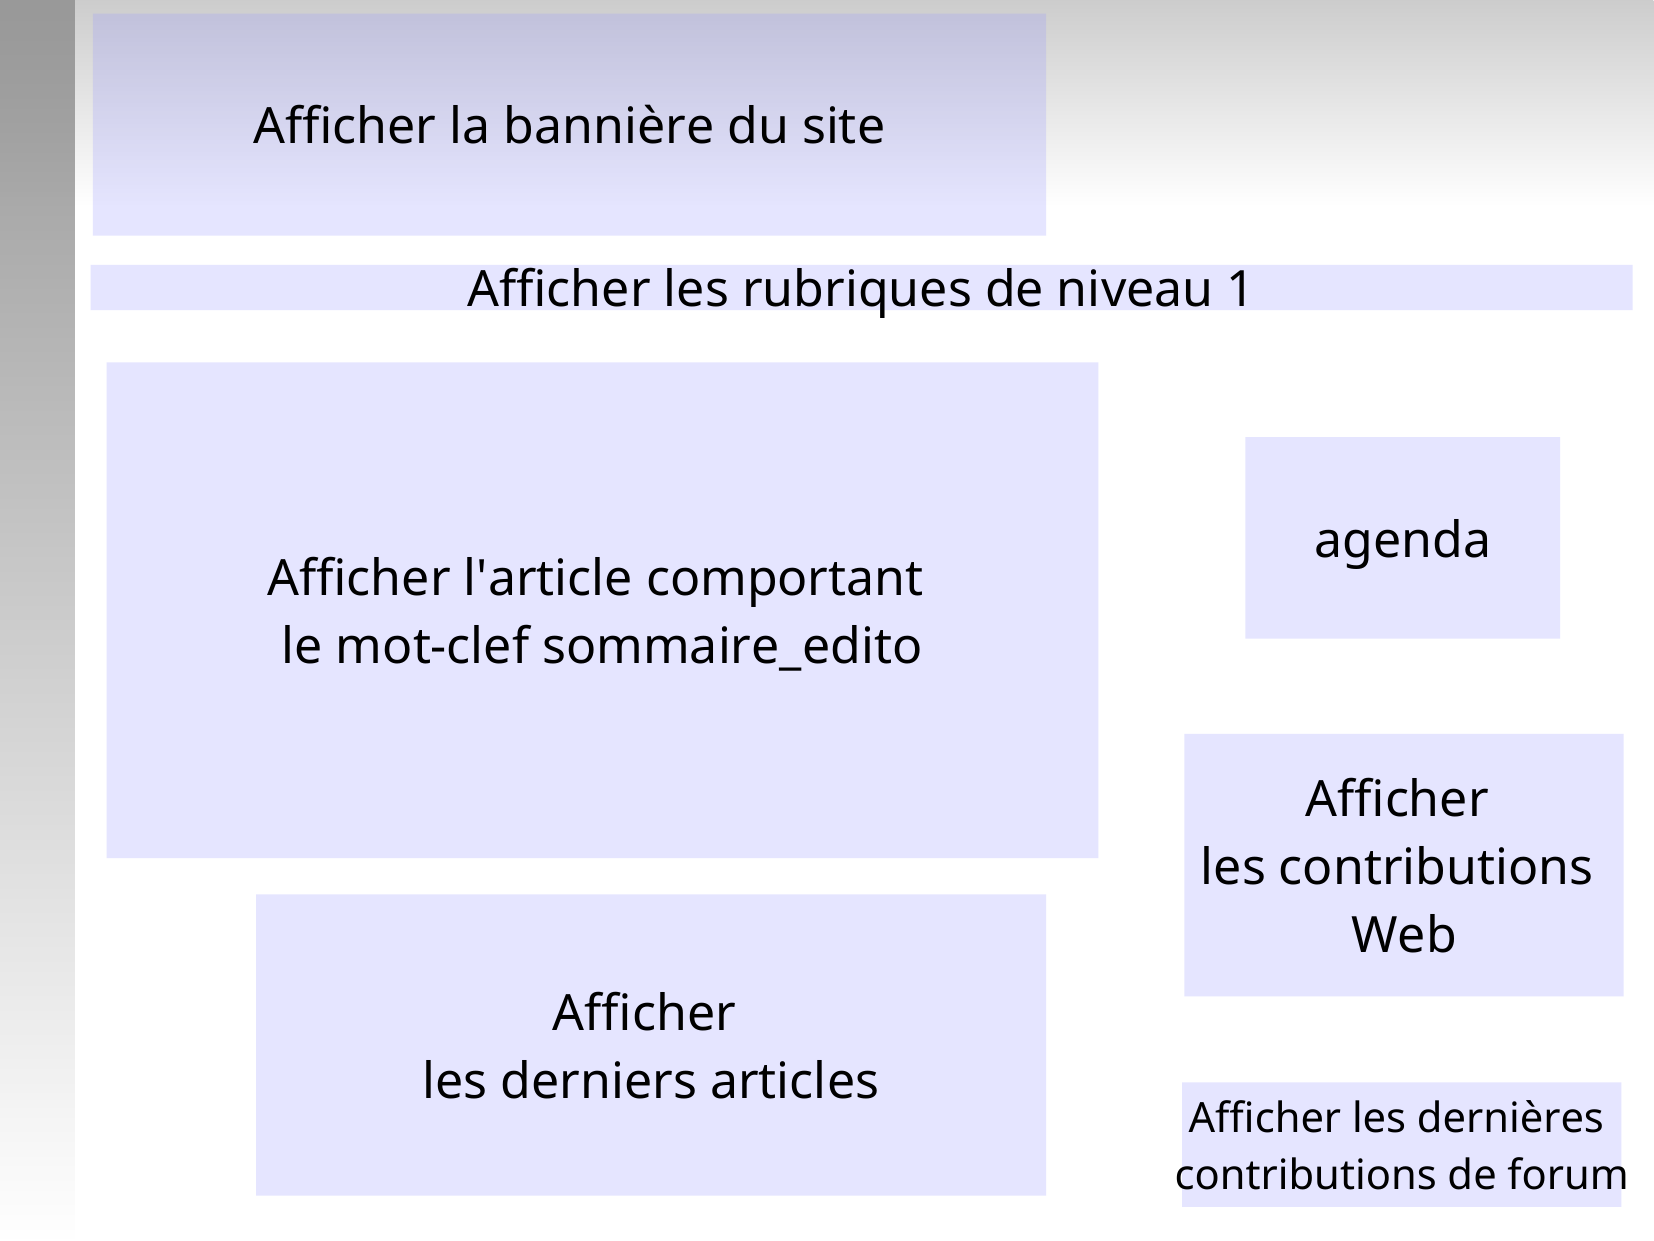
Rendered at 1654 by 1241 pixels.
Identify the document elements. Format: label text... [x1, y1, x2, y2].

text_box Afficher la bannière du site [92, 13, 1047, 236]
text_box Afficher l'article comportant le mot-clef sommaire_edito [106, 362, 1099, 859]
text_box Afficher les derniers articles [256, 894, 1047, 1196]
text_box Afficher les rubriques de niveau 1 [90, 264, 1633, 311]
text_box Afficher les dernières contributions de forum [1182, 1082, 1622, 1207]
text_box agenda [1245, 437, 1561, 639]
text_box Afficher les contributions Web [1184, 733, 1624, 997]
